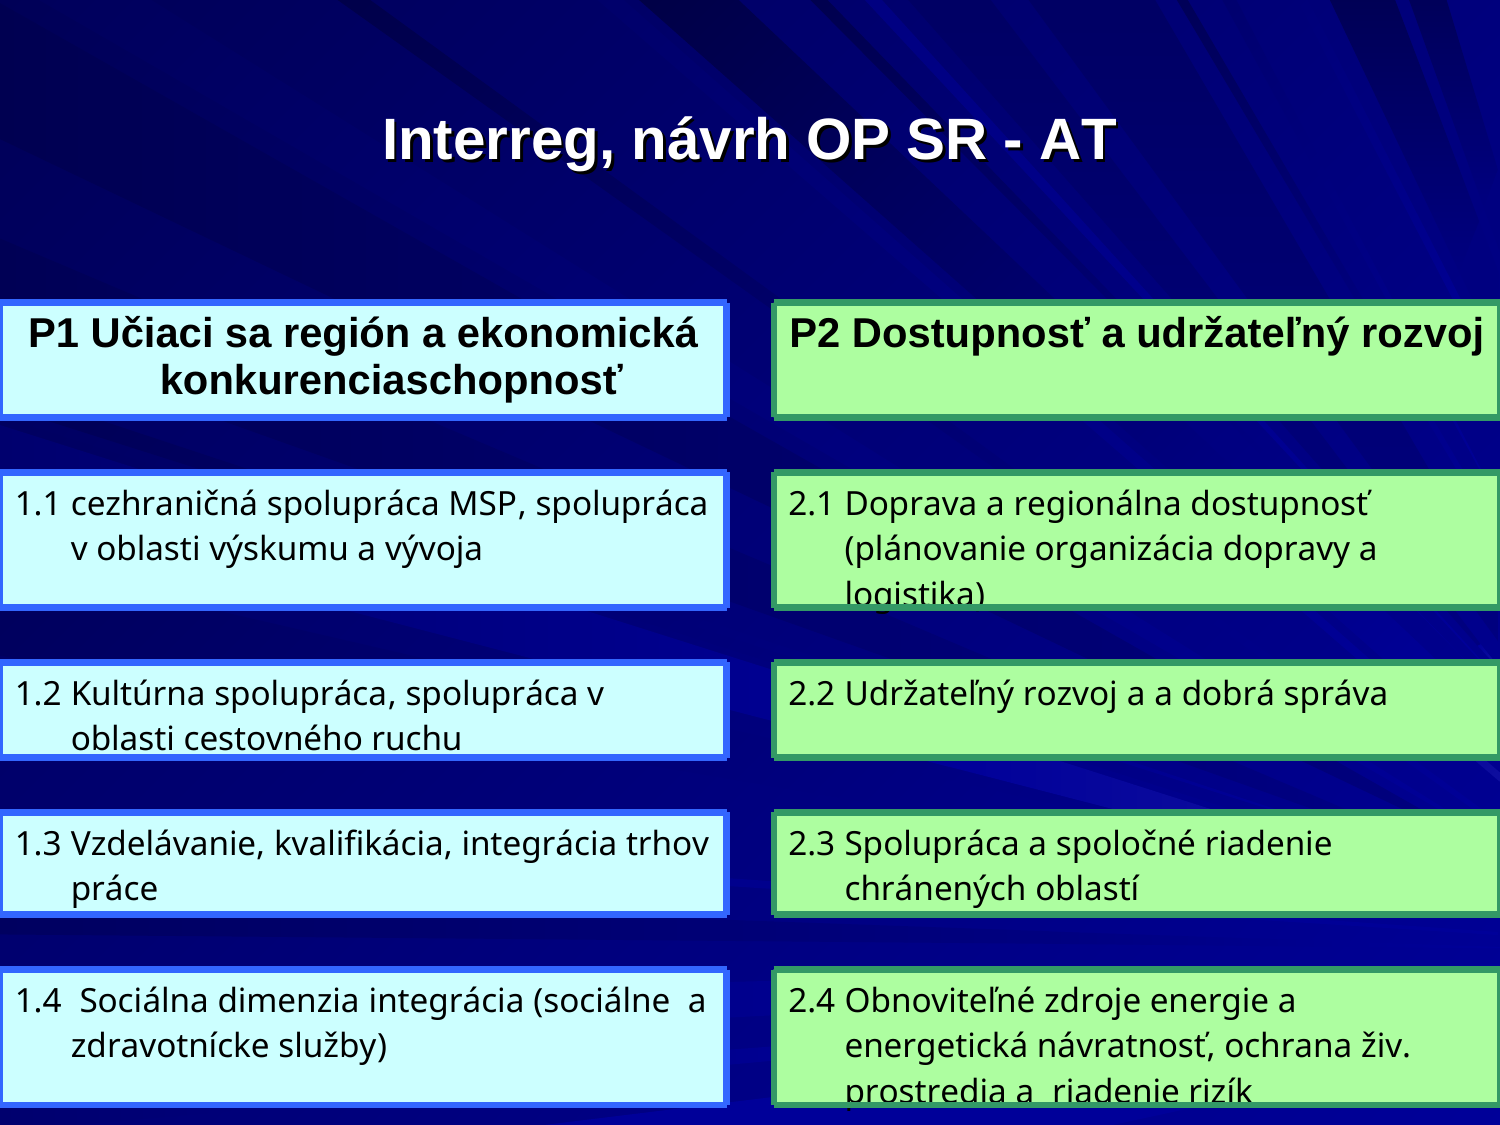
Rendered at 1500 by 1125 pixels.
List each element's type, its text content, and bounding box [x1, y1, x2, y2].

text_box 2.2 Udržateľný rozvoj a a dobrá správa [777, 666, 1497, 754]
text_box 1.4 Sociálna dimenzia integrácia (sociálne a zdravotnícke služby) [3, 973, 723, 1102]
text_box P2 Dostupnosť a udržateľný rozvoj [777, 306, 1497, 414]
text_box P1 Učiaci sa región a ekonomická konkurenciaschopnosť [3, 306, 723, 414]
text_box 1.3 Vzdelávanie, kvalifikácia, integrácia trhov práce [3, 816, 723, 911]
text_box 1.2 Kultúrna spolupráca, spolupráca v oblasti cestovného ruchu [3, 666, 723, 754]
text_box 2.1 Doprava a regionálna dostupnosť (plánovanie organizácia dopravy a logistika) [777, 476, 1497, 604]
text_box 2.4 Obnoviteľné zdroje energie a energetická návratnosť, ochrana živ. prostredia a riadenie rizík [777, 973, 1497, 1102]
title Interreg, návrh OP SR - AT [75, 45, 1426, 234]
text_box 2.3 Spolupráca a spoločné riadenie chránených oblastí [777, 816, 1497, 911]
text_box 1.1 cezhraničná spolupráca MSP, spolupráca v oblasti výskumu a vývoja [3, 476, 723, 604]
